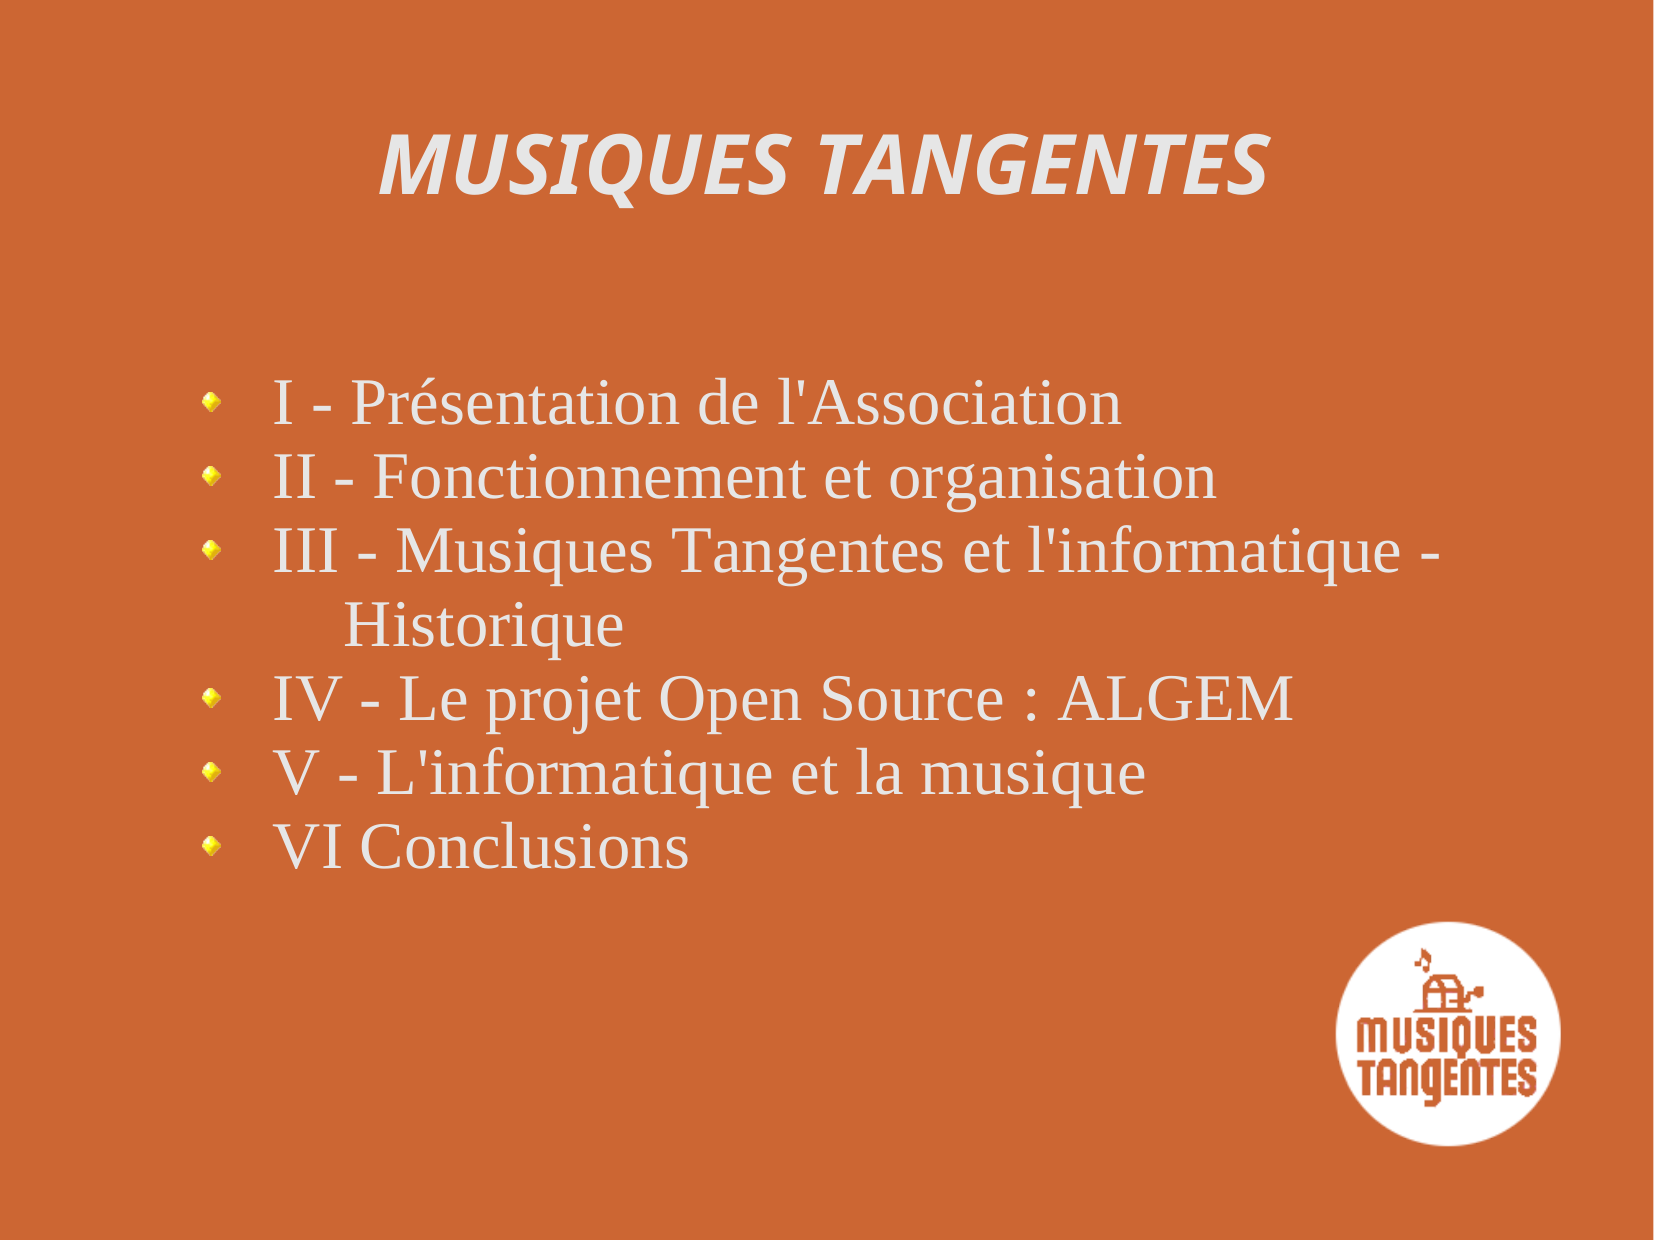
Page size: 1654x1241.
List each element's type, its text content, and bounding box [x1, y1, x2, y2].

list I - Présentation de l'Association II - Fonctionnement et organisation III - Musiques Tangentes et l'informatique - Historique IV - Le projet Open Source : ALGEM V - L'informatique et la musique VI Conclusions [178, 364, 1570, 1147]
title MUSIQUES TANGENTES [118, 58, 1531, 266]
picture [1299, 885, 1595, 1182]
